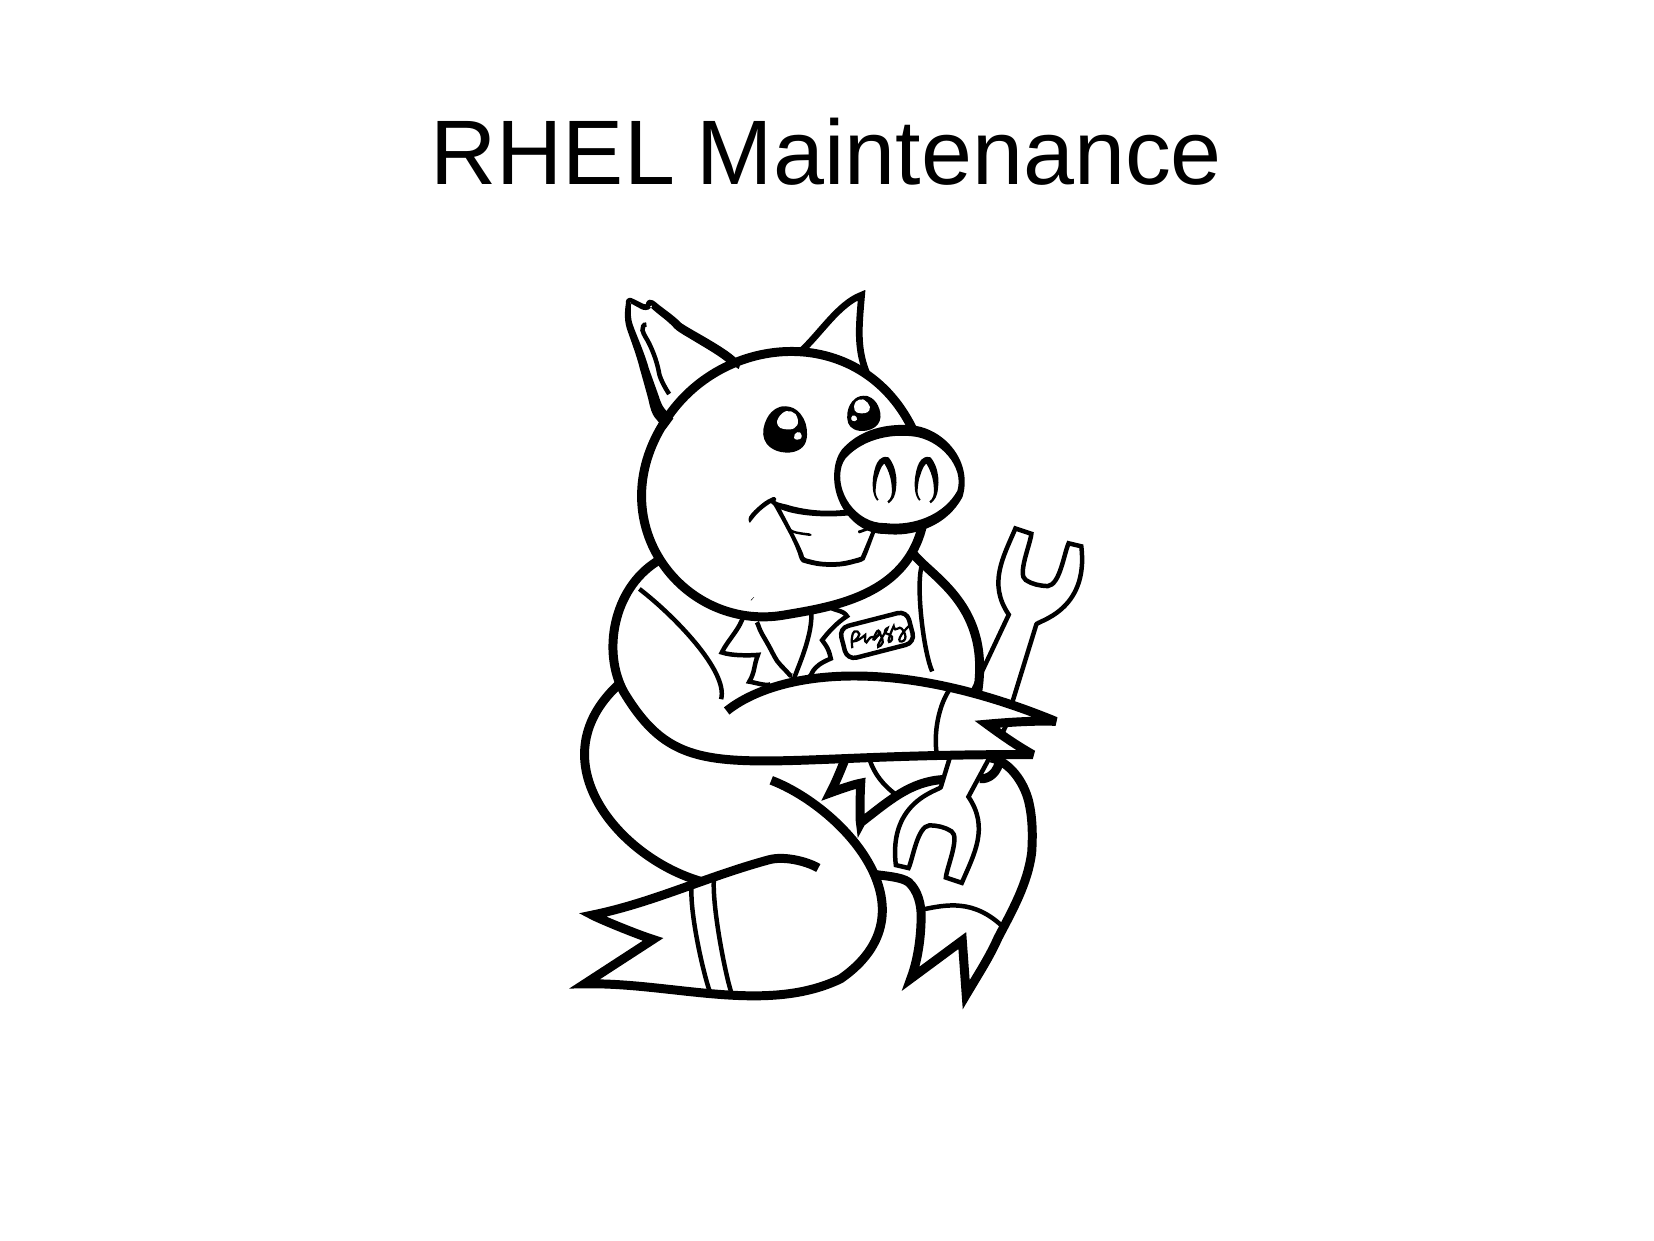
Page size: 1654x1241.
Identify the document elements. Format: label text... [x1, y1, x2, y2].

picture [568, 290, 1085, 1010]
title RHEL Maintenance [82, 49, 1571, 257]
